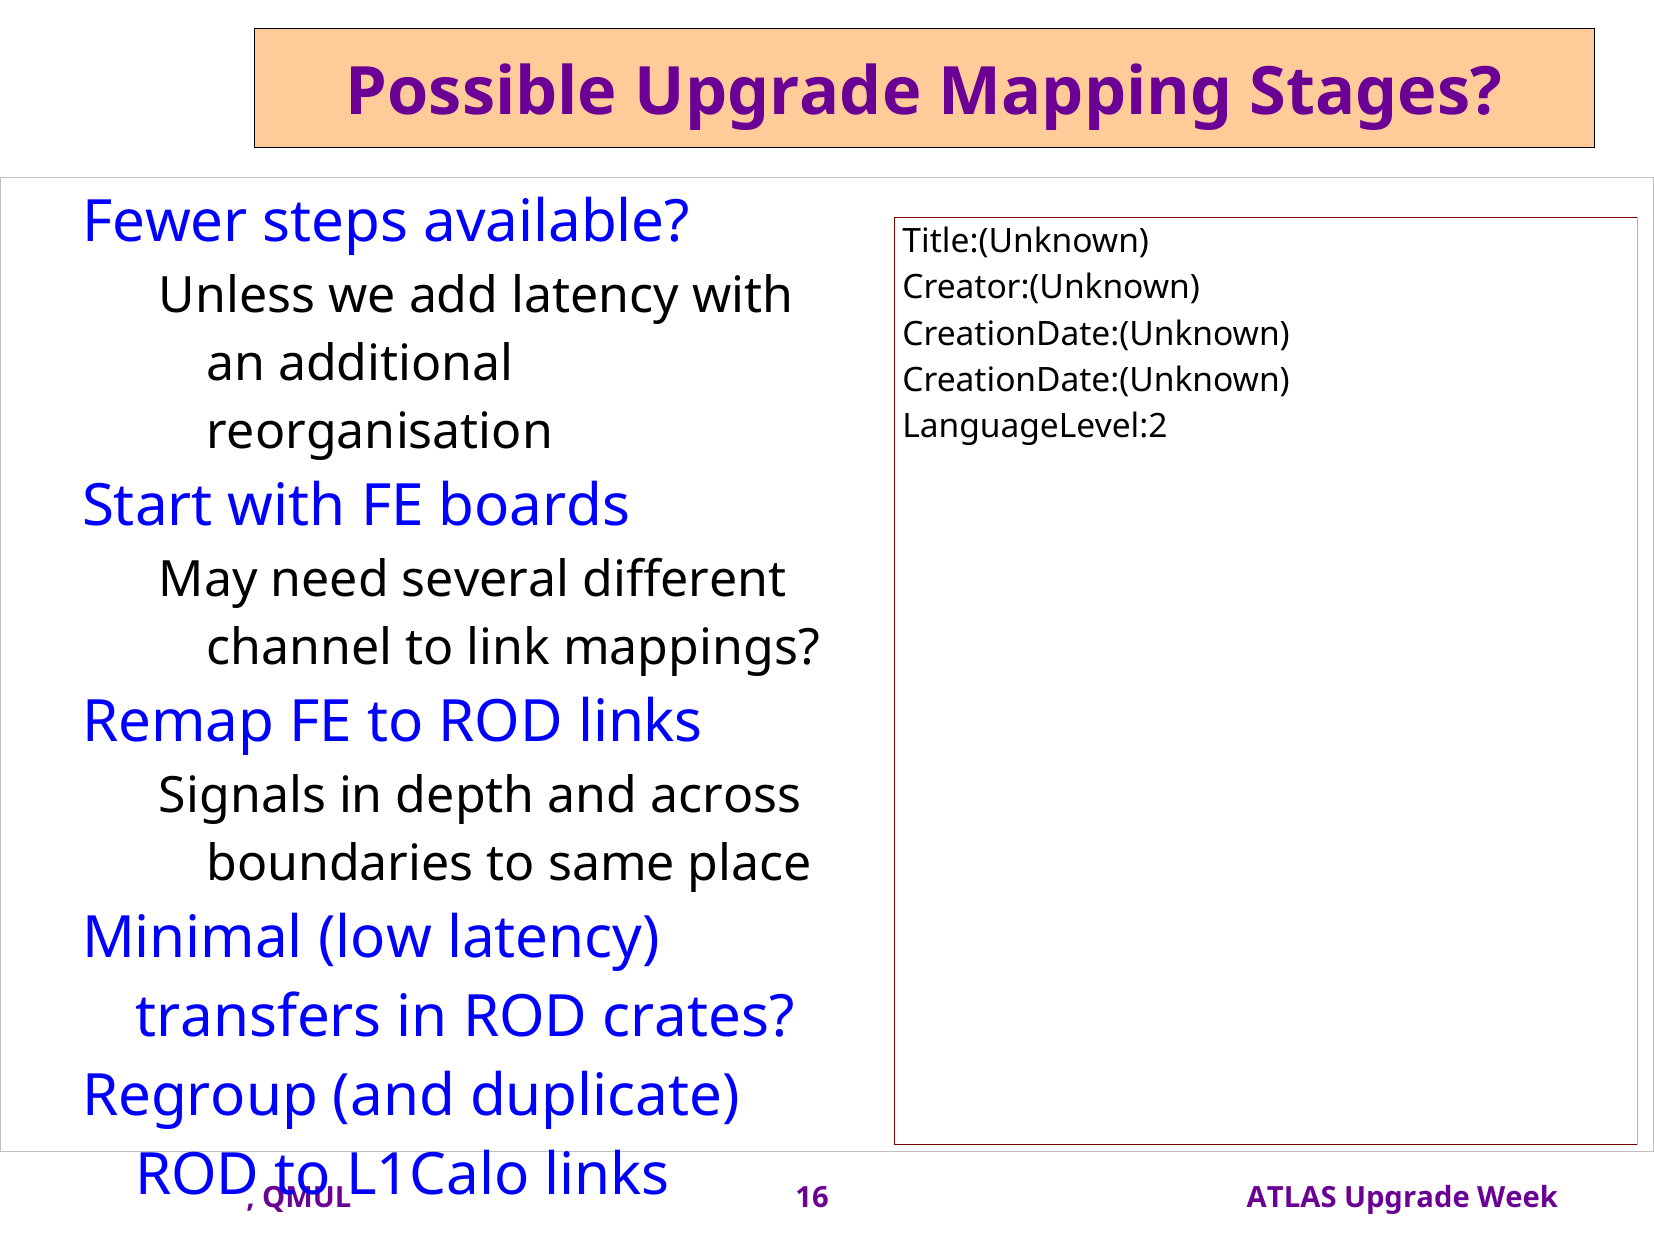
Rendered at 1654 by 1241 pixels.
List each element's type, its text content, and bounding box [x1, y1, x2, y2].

picture [891, 215, 1638, 1145]
list Fewer steps available? Unless we add latency with an additional reorganisation Start with FE boards May need several different channel to link mappings? Remap FE to ROD links Signals in depth and across boundaries to same place Minimal (low latency) transfers in ROD crates? Regroup (and duplicate) ROD to L1Calo links [64, 179, 860, 1166]
title Possible Upgrade Mapping Stages? [254, 28, 1595, 148]
